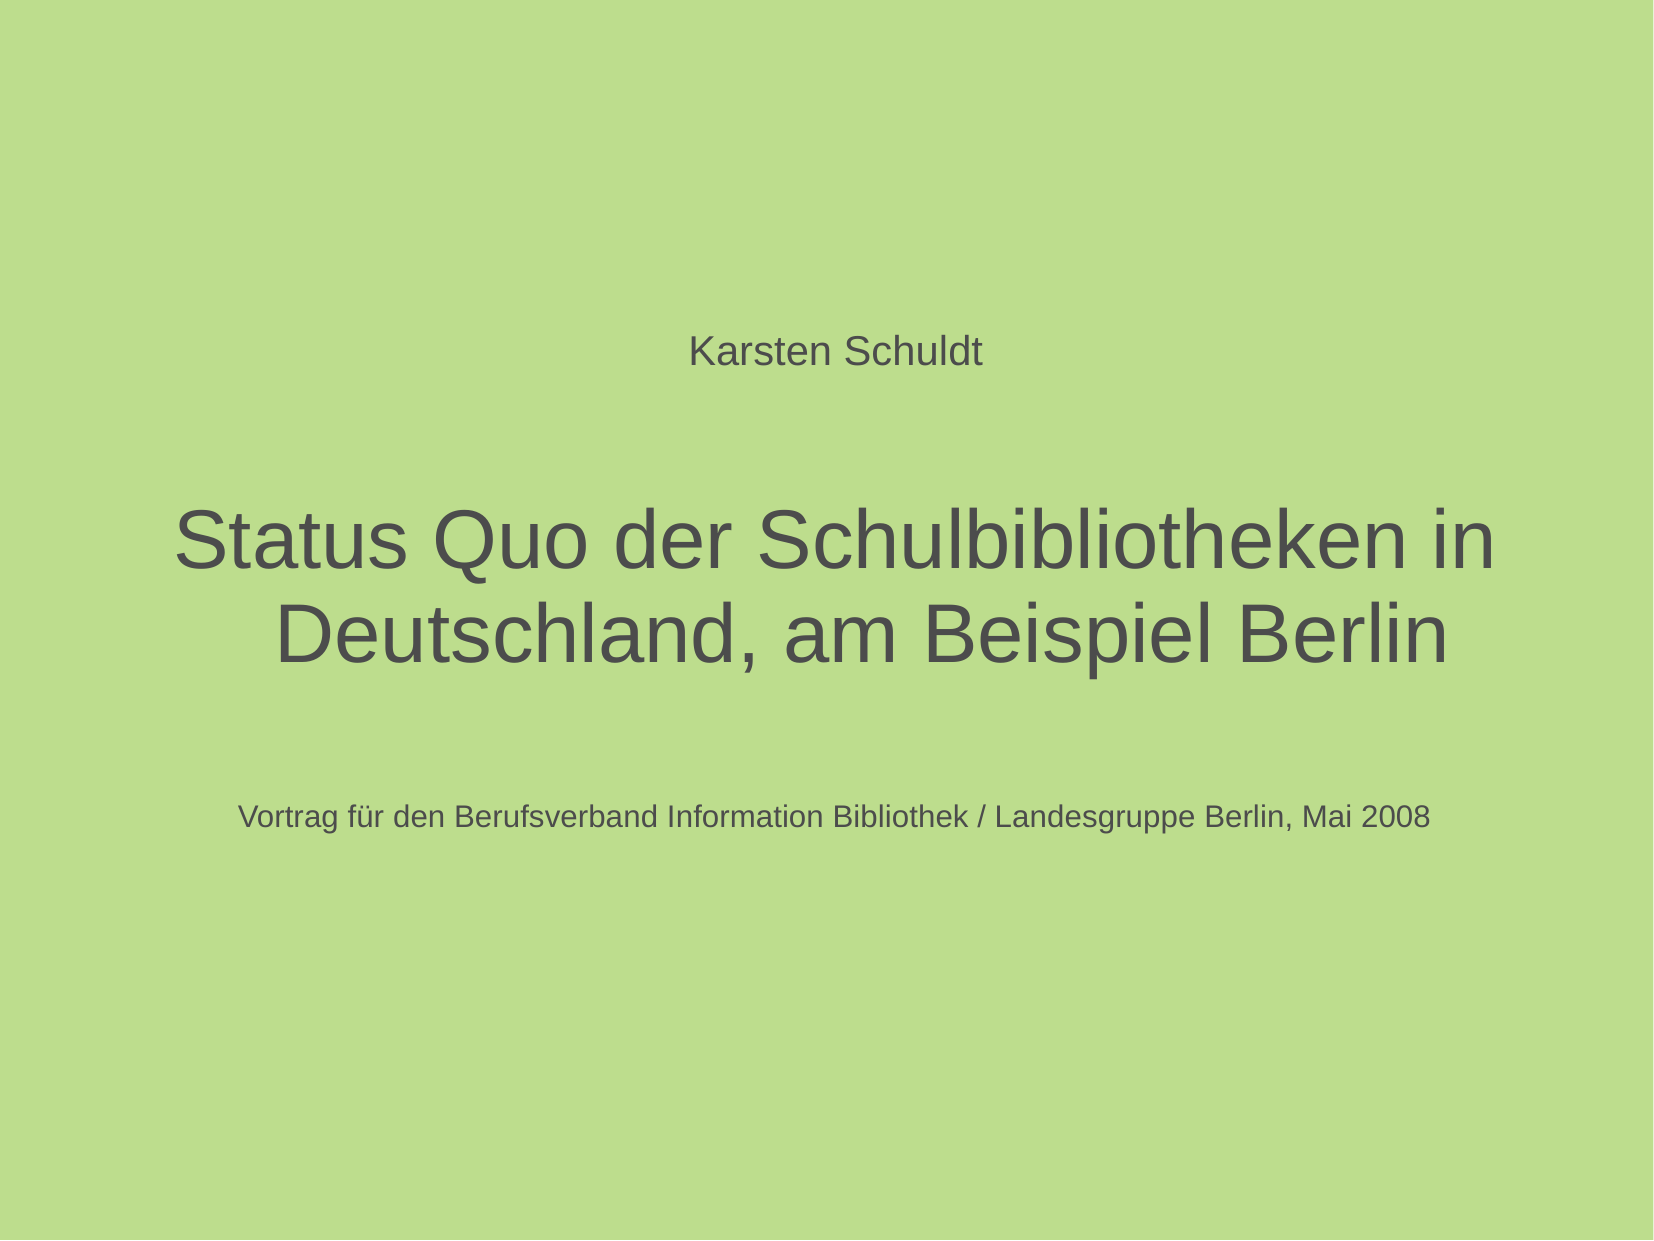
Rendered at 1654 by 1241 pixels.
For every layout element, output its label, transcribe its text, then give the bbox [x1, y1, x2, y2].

list Karsten Schuldt Status Quo der Schulbibliotheken in Deutschland, am Beispiel Berlin Vortrag für den Berufsverband Information Bibliothek / Landesgruppe Berlin, Mai 2008 [29, 147, 1625, 1034]
